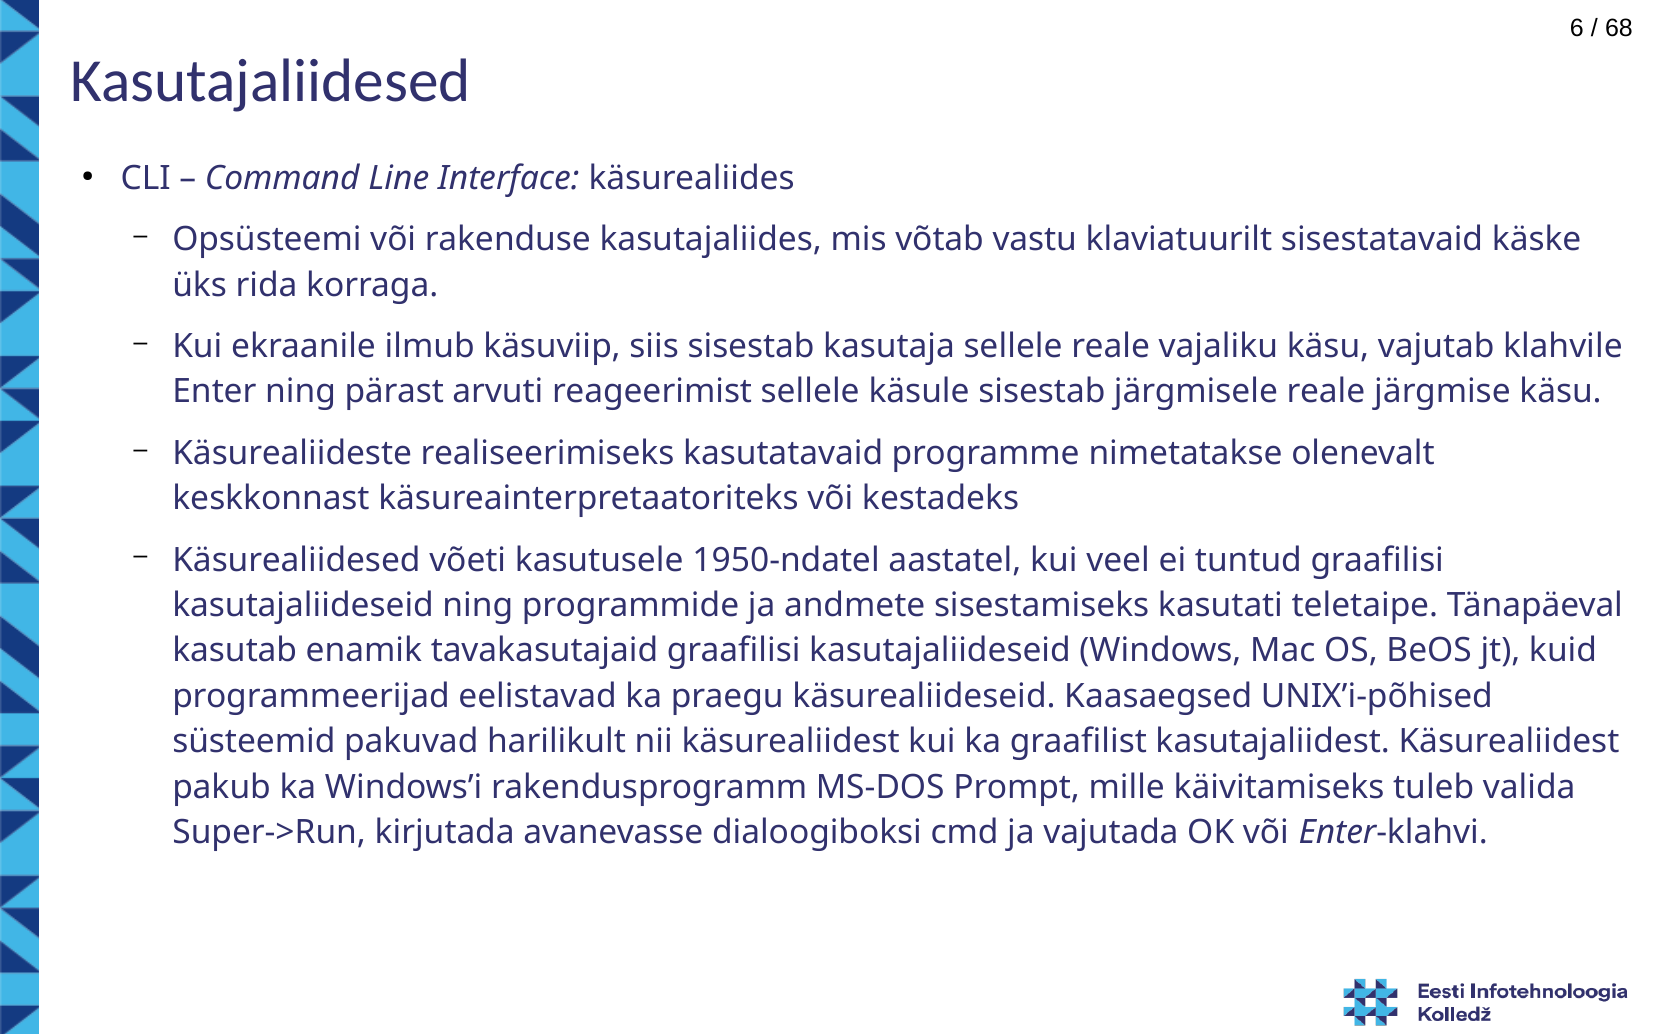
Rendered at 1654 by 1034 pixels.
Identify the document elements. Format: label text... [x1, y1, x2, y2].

list CLI – Command Line Interface: käsurealiides Opsüsteemi või rakenduse kasutajaliides, mis võtab vastu klaviatuurilt sisestatavaid käske üks rida korraga. Kui ekraanile ilmub käsuviip, siis sisestab kasutaja sellele reale vajaliku käsu, vajutab klahvile Enter ning pärast arvuti reageerimist sellele käsule sisestab järgmisele reale järgmise käsu. Käsurealiideste realiseerimiseks kasutatavaid programme nimetatakse olenevalt keskkonnast käsureainterpretaatoriteks või kestadeks Käsurealiidesed võeti kasutusele 1950-ndatel aastatel, kui veel ei tuntud graafilisi kasutajaliideseid ning programmide ja andmete sisestamiseks kasutati teletaipe. Tänapäeval kasutab enamik tavakasutajaid graafilisi kasutajaliideseid (Windows, Mac OS, BeOS jt), kuid programmeerijad eelistavad ka praegu käsurealiideseid. Kaasaegsed UNIX’i-põhised süsteemid pakuvad harilikult nii käsurealiidest kui ka graafilist kasutajaliidest. Käsurealiidest pakub ka Windows’i rakendusprogramm MS-DOS Prompt, mille käivitamiseks tuleb valida Super->Run, kirjutada avanevasse dialoogiboksi cmd ja vajutada OK või Enter-klahvi. [68, 153, 1630, 957]
title Kasutajaliidesed [70, 41, 1630, 130]
